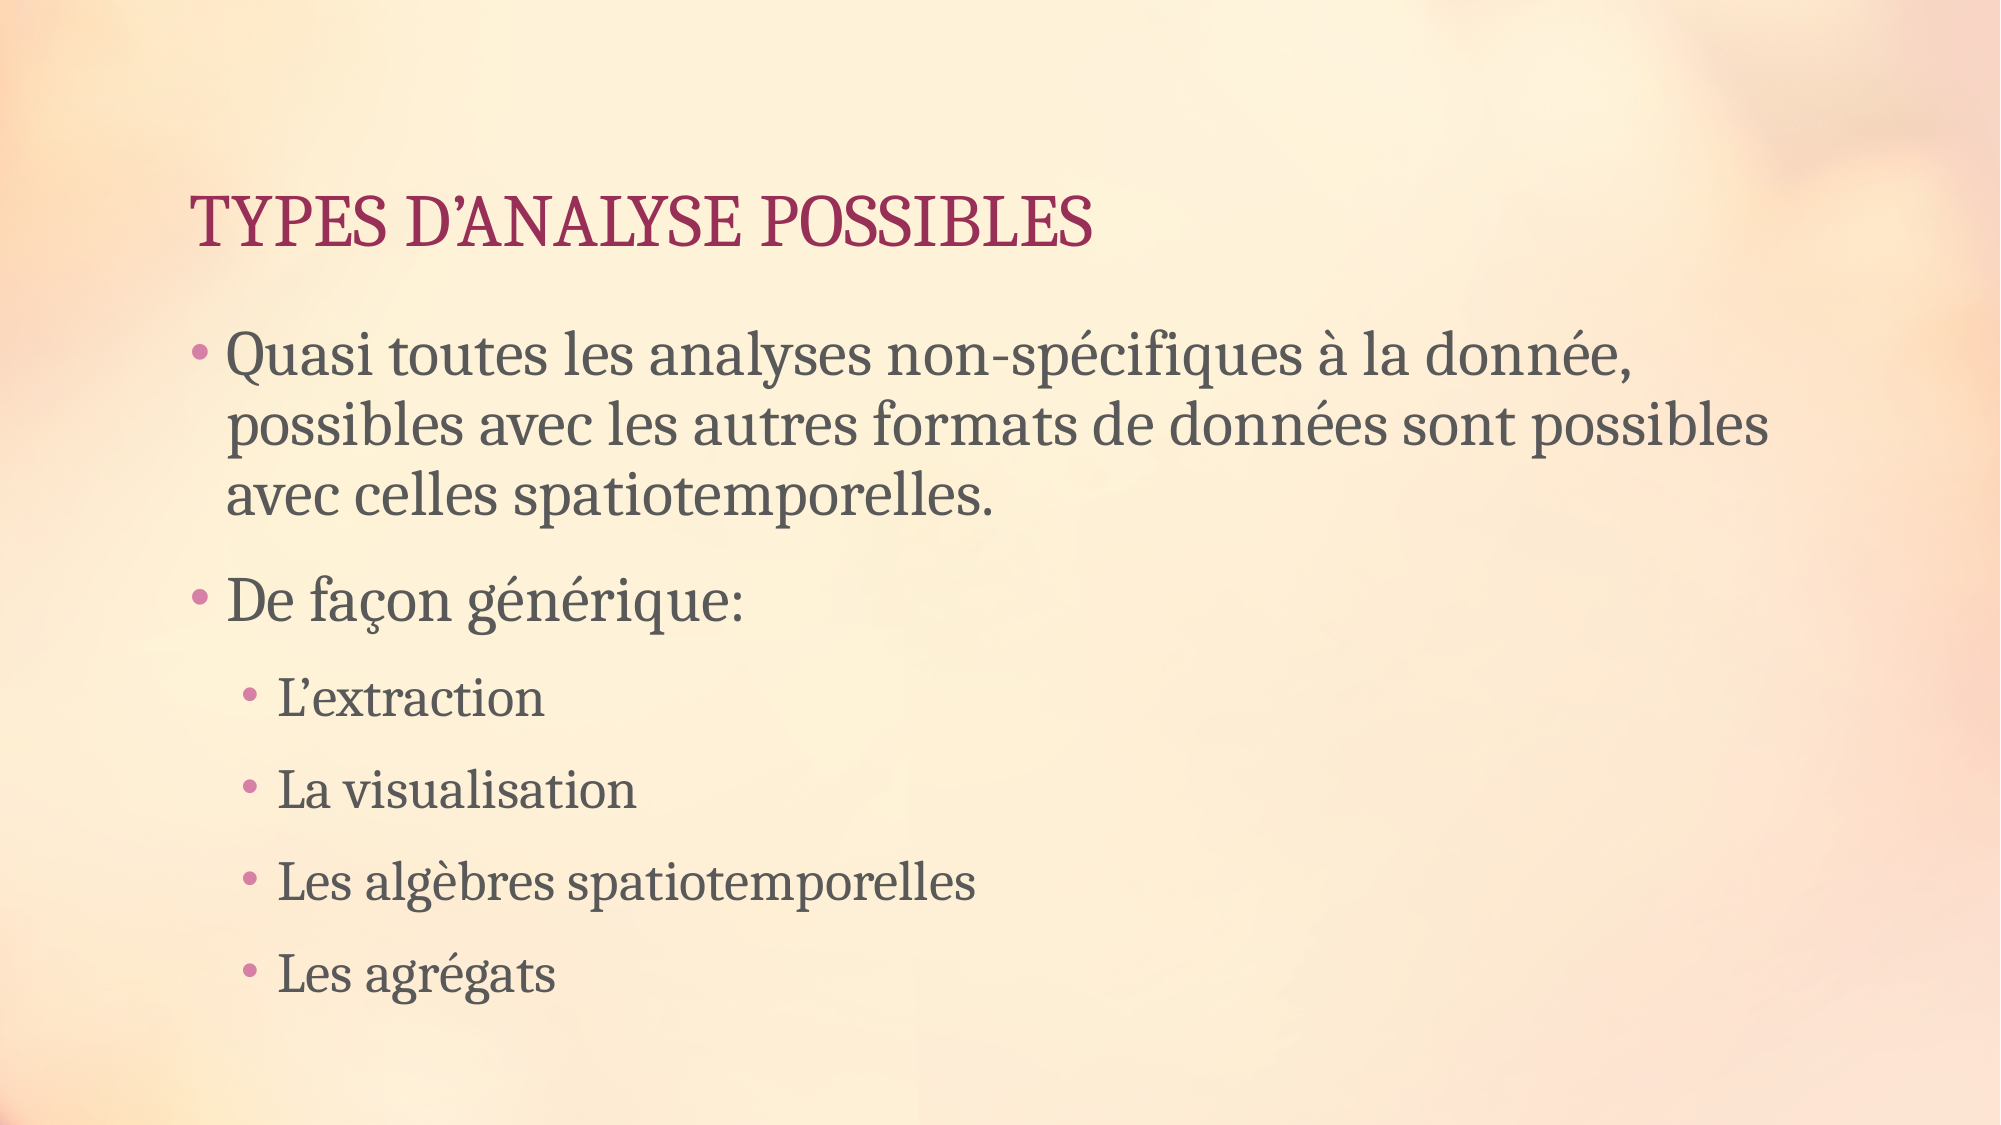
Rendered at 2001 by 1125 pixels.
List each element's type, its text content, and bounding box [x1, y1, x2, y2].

title TYPES D’ANALYSE POSSIBLES [174, 75, 1825, 271]
list Quasi toutes les analyses non-spécifiques à la donnée, possibles avec les autres formats de données sont possibles avec celles spatiotemporelles. De façon générique: L’extraction La visualisation Les algèbres spatiotemporelles Les agrégats [174, 312, 1825, 1013]
picture [0, 0, 2001, 1125]
